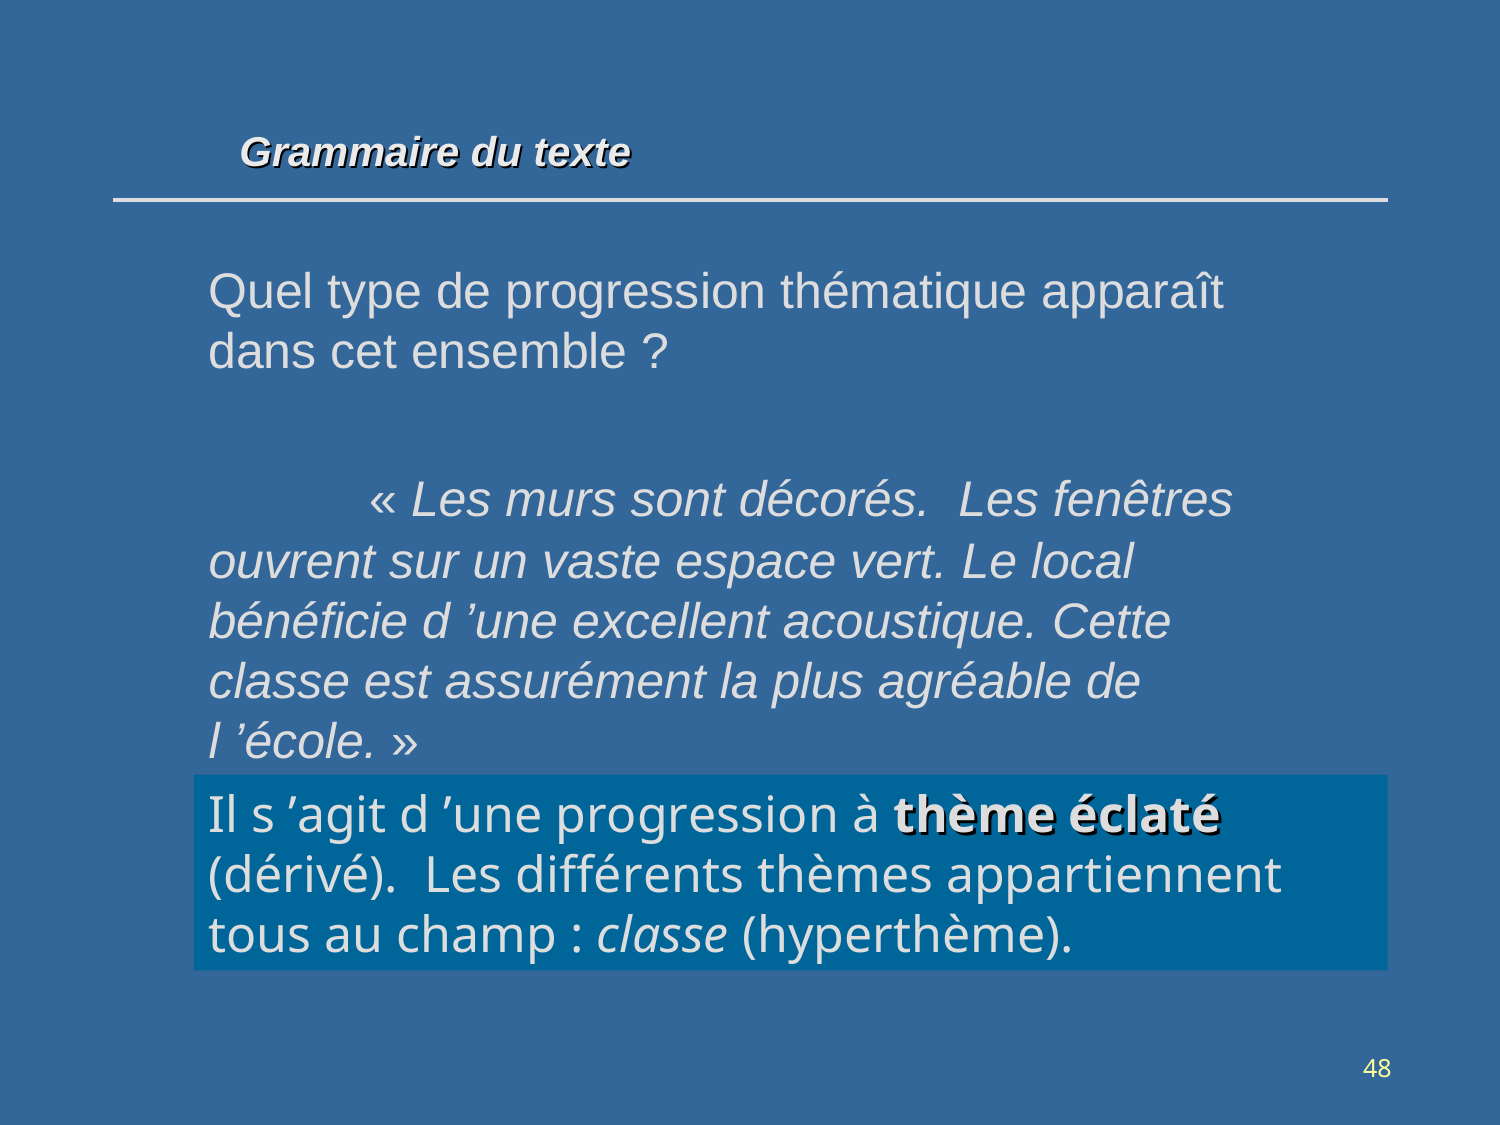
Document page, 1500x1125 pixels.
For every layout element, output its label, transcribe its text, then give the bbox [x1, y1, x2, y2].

text_box Quel type de progression thématique apparaît dans cet ensemble ? « Les murs sont décorés. Les fenêtres ouvrent sur un vaste espace vert. Le local bénéficie d ’une excellent acoustique. Cette classe est assurément la plus agréable de l ’école. » [193, 250, 1307, 774]
text_box Grammaire du texte [224, 116, 647, 183]
text_box Il s ’agit d ’une progression à thème éclaté (dérivé). Les différents thèmes appartiennent tous au champ : classe (hyperthème). [193, 774, 1388, 971]
